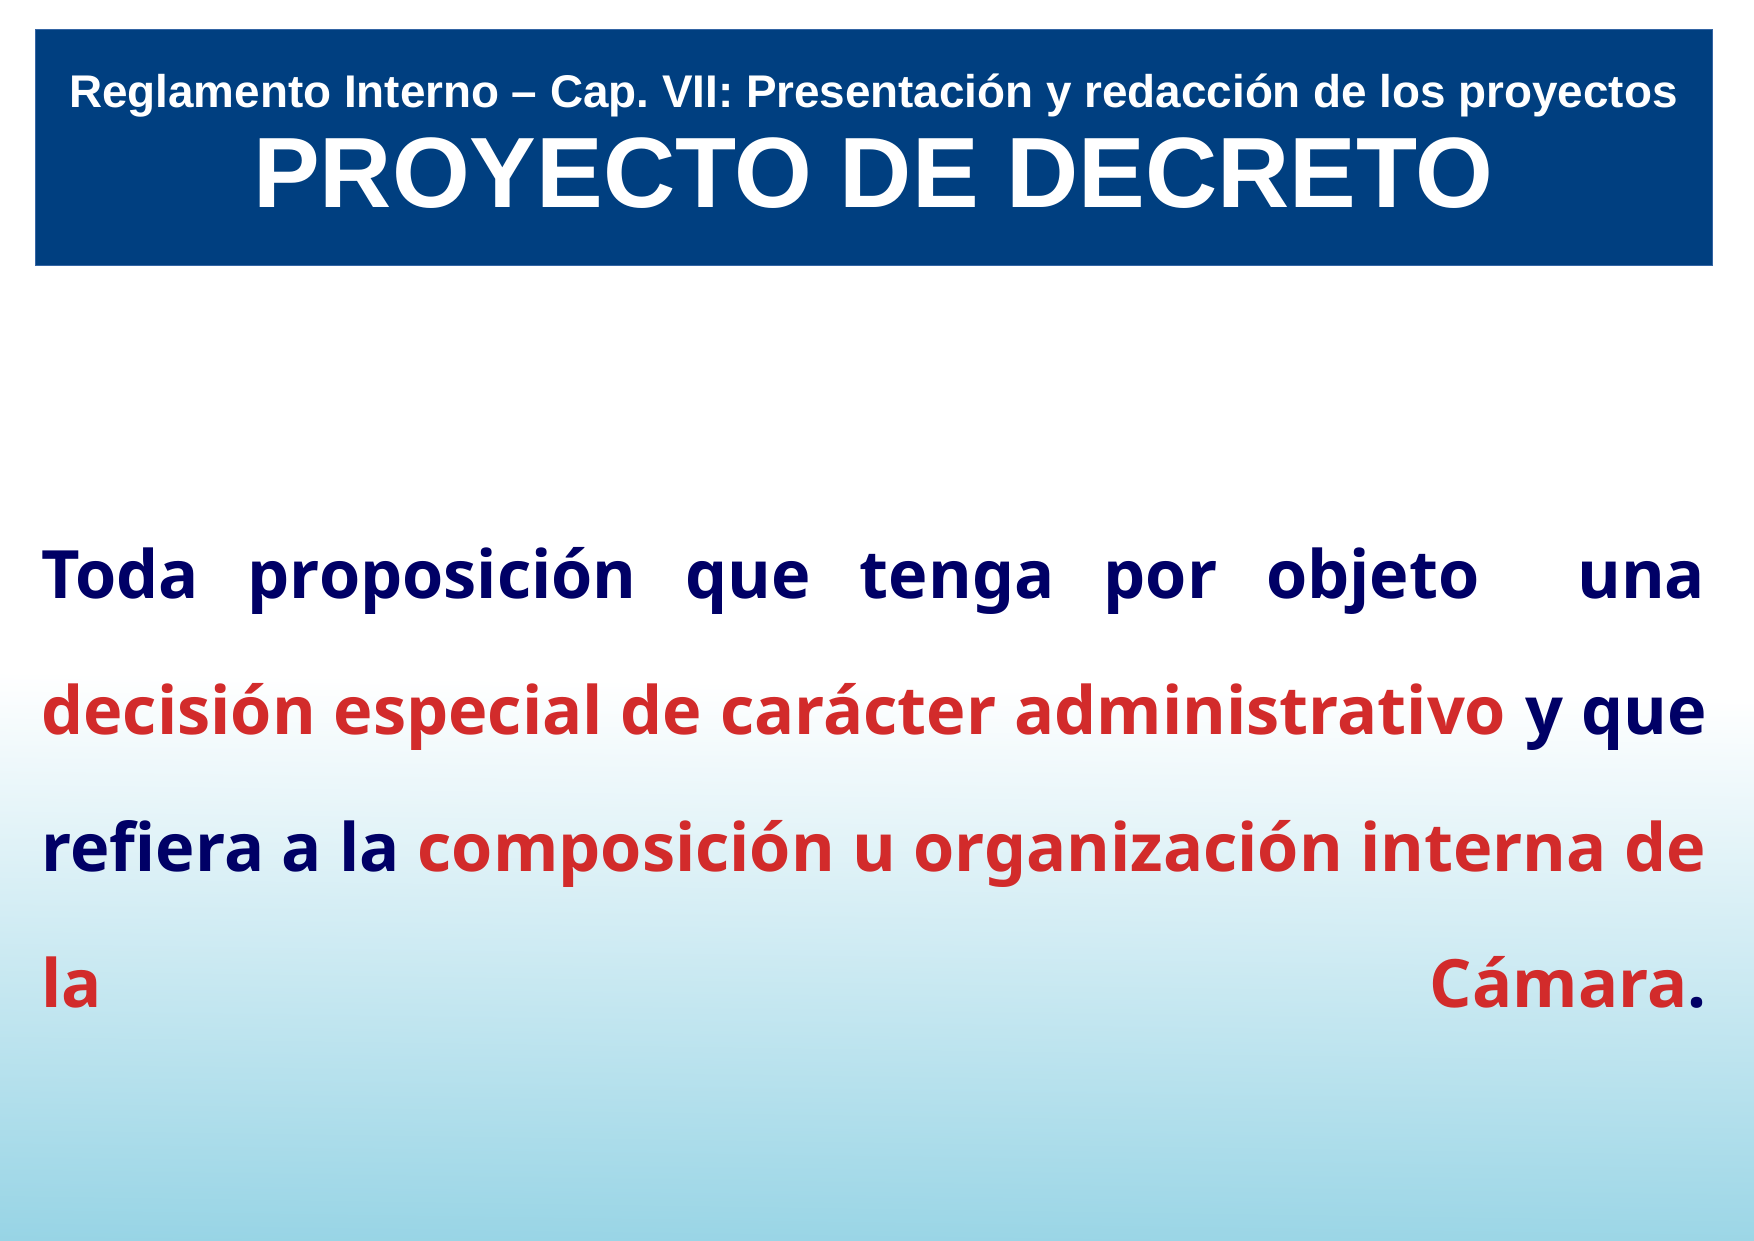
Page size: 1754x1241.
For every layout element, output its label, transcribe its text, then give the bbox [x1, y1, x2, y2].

title Toda proposición que tenga por objeto una decisión especial de carácter administrativo y que refiera a la composición u organización interna de la Cámara. [35, 283, 1713, 1217]
text_box Reglamento Interno – Cap. VII: Presentación y redacción de los proyectos PROYECTO DE DECRETO [35, 29, 1713, 266]
